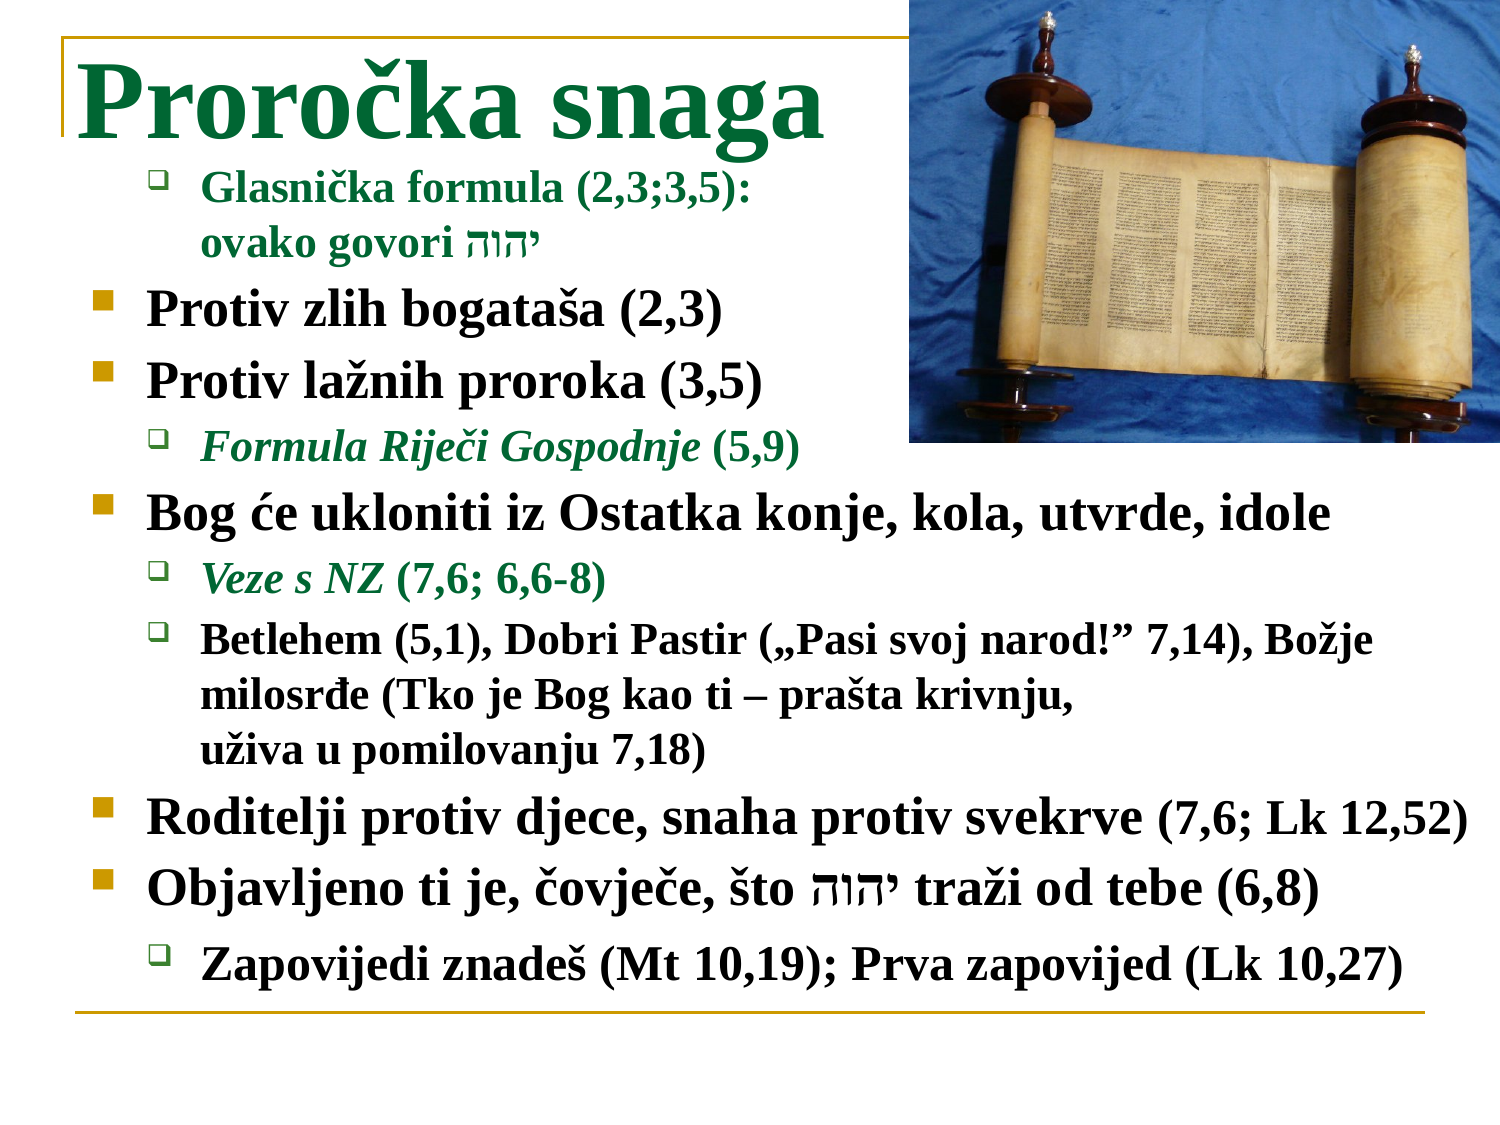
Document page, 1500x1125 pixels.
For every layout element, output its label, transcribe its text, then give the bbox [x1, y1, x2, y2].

picture [909, 0, 1500, 443]
title Proročka snaga [61, 19, 909, 206]
list Glasnička formula (2,3;3,5): ovako govori יהוה Protiv zlih bogataša (2,3) Protiv lažnih proroka (3,5) Formula Riječi Gospodnje (5,9) Bog će ukloniti iz Ostatka konje, kola, utvrde, idole Veze s NZ (7,6; 6,6-8) Betlehem (5,1), Dobri Pastir („Pasi svoj narod!” 7,14), Božje milosrđe (Tko je Bog kao ti – prašta krivnju, uživa u pomilovanju 7,18) Roditelji protiv djece, snaha protiv svekrve (7,6; Lk 12,52) Objavljeno ti je, čovječe, što יהוה traži od tebe (6,8) Zapovijedi znadeš (Mt 10,19); Prva zapovijed (Lk 10,27) [75, 148, 1500, 1006]
